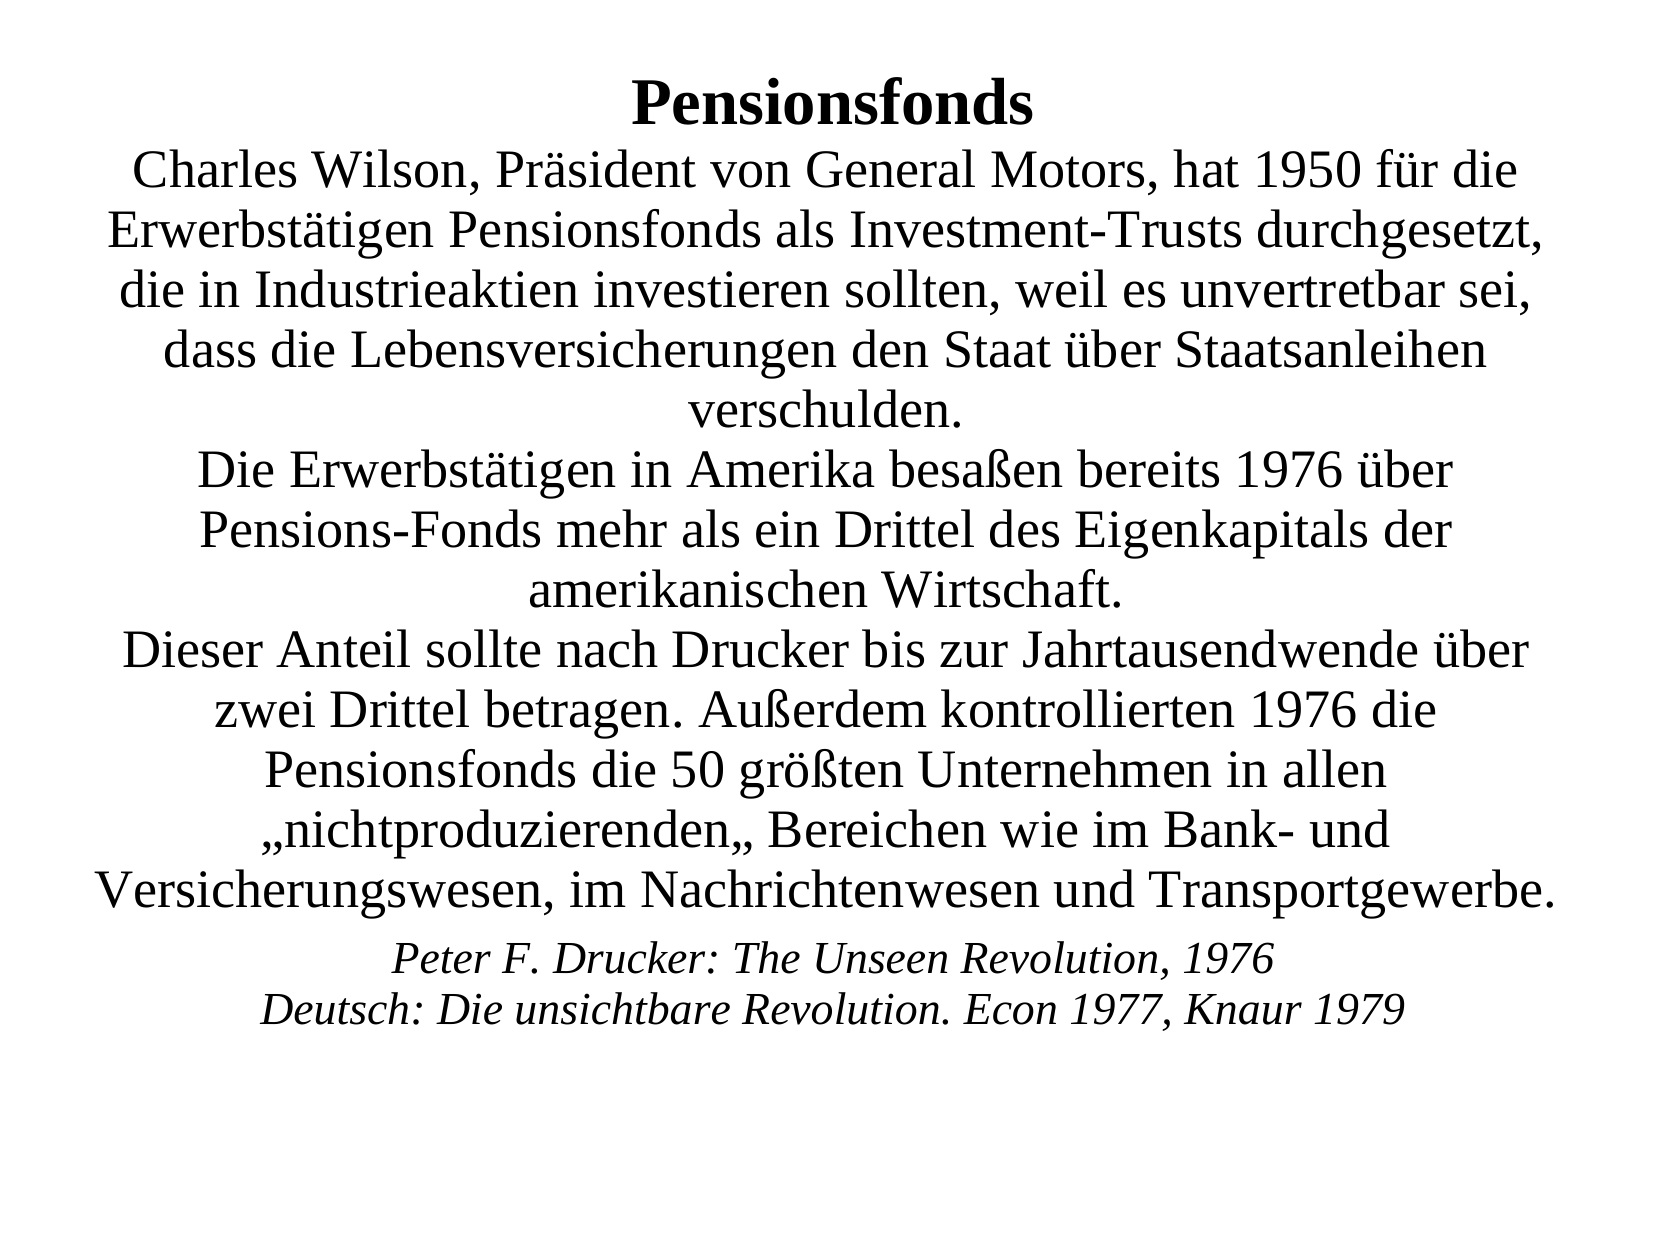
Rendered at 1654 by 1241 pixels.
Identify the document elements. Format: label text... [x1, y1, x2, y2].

text_box Pensionsfonds Charles Wilson, Präsident von General Motors, hat 1950 für die Erwerbstätigen Pensionsfonds als Investment-Trusts durchgesetzt, die in Industrieaktien investieren sollten, weil es unvertretbar sei, dass die Lebensversicherungen den Staat über Staatsanleihen verschulden. Die Erwerbstätigen in Amerika besaßen bereits 1976 über Pensions-Fonds mehr als ein Drittel des Eigenkapitals der amerikanischen Wirtschaft. Dieser Anteil sollte nach Drucker bis zur Jahrtausendwende über zwei Drittel betragen. Außerdem kontrollierten 1976 die Pensionsfonds die 50 größten Unternehmen in allen „nichtproduzierenden„ Bereichen wie im Bank- und Versicherungswesen, im Nachrichtenwesen und Transportgewerbe. Peter F. Drucker: The Unseen Revolution, 1976 Deutsch: Die unsichtbare Revolution. Econ 1977, Knaur 1979 [94, 64, 1573, 1130]
